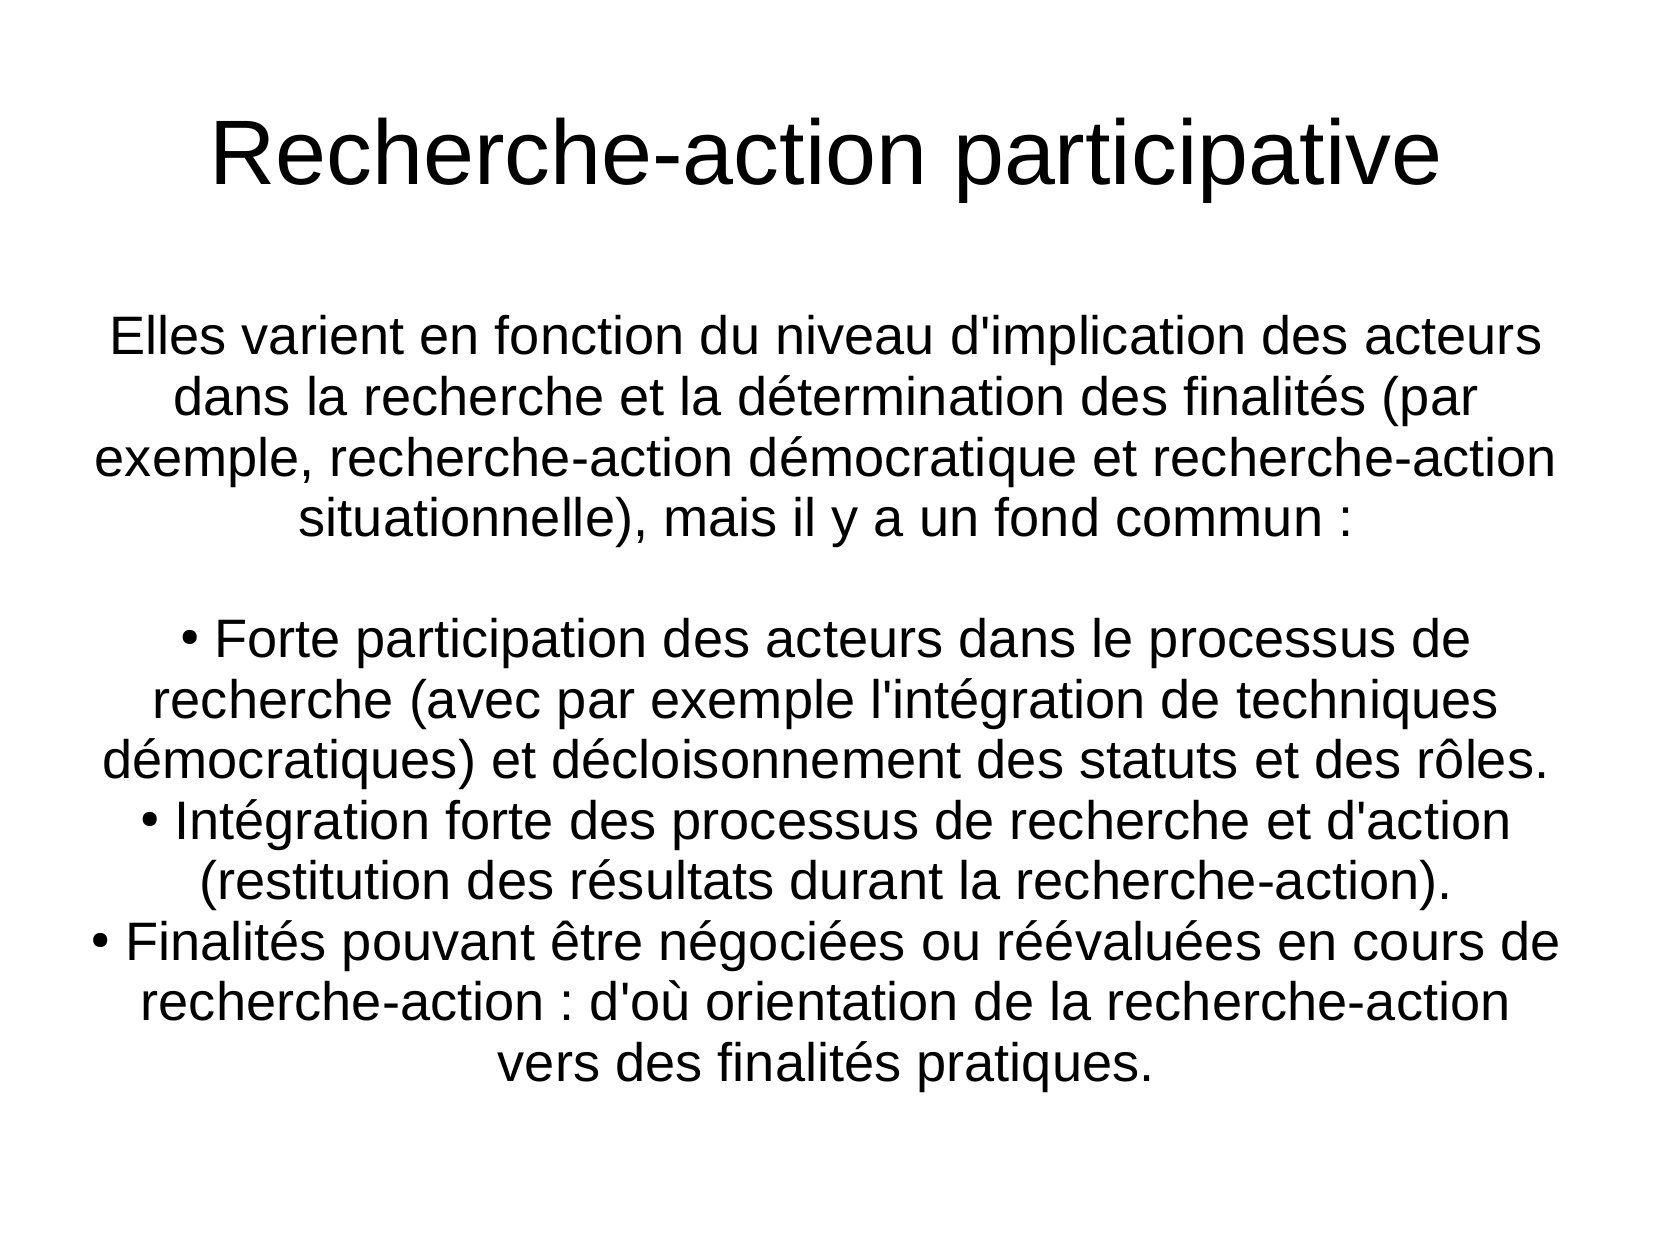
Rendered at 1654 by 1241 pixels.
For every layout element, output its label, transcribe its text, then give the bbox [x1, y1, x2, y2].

subtitle Elles varient en fonction du niveau d'implication des acteurs dans la recherche et la détermination des finalités (par exemple, recherche-action démocratique et recherche-action situationnelle), mais il y a un fond commun : Forte participation des acteurs dans le processus de recherche (avec par exemple l'intégration de techniques démocratiques) et décloisonnement des statuts et des rôles. Intégration forte des processus de recherche et d'action (restitution des résultats durant la recherche-action). Finalités pouvant être négociées ou réévaluées en cours de recherche-action : d'où orientation de la recherche-action vers des finalités pratiques. [82, 297, 1571, 1102]
title Recherche-action participative [82, 56, 1571, 250]
